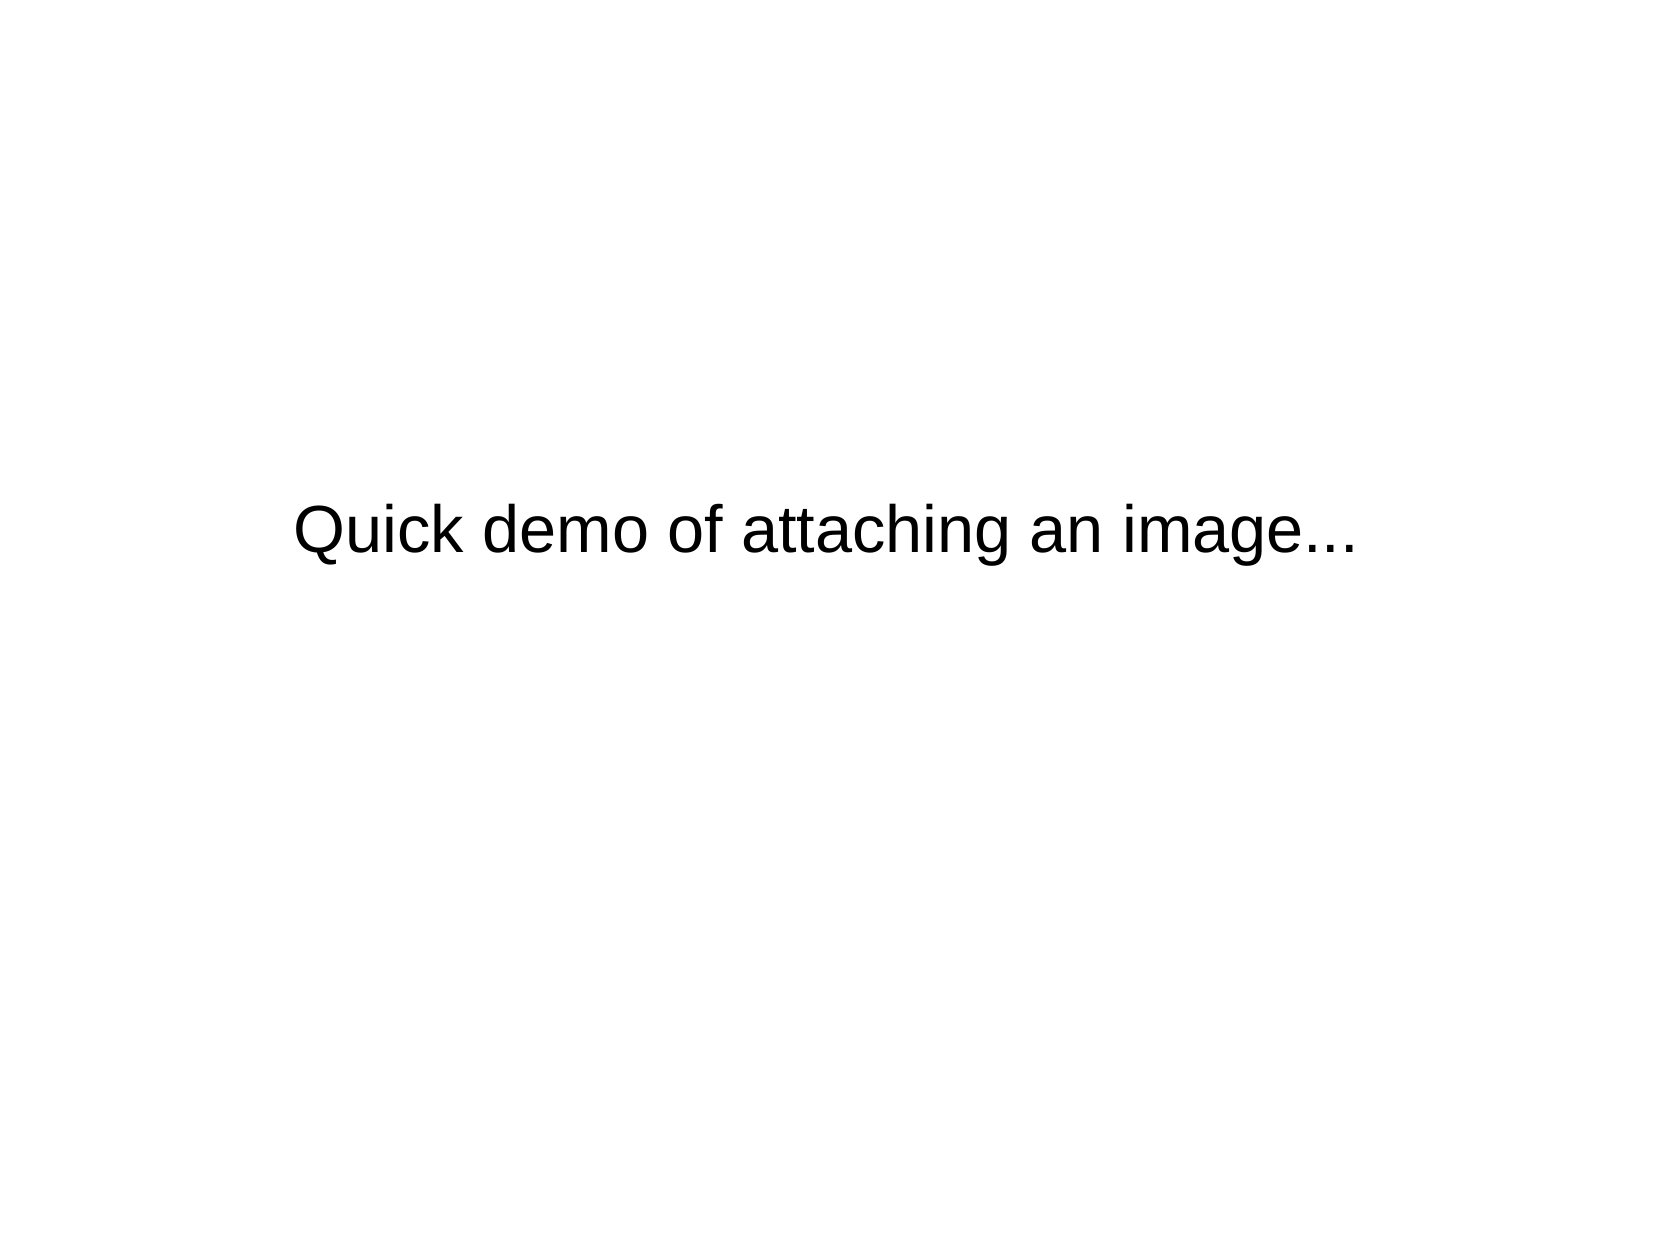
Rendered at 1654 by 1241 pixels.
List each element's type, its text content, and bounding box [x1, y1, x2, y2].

subtitle Quick demo of attaching an image... [82, 49, 1571, 1010]
